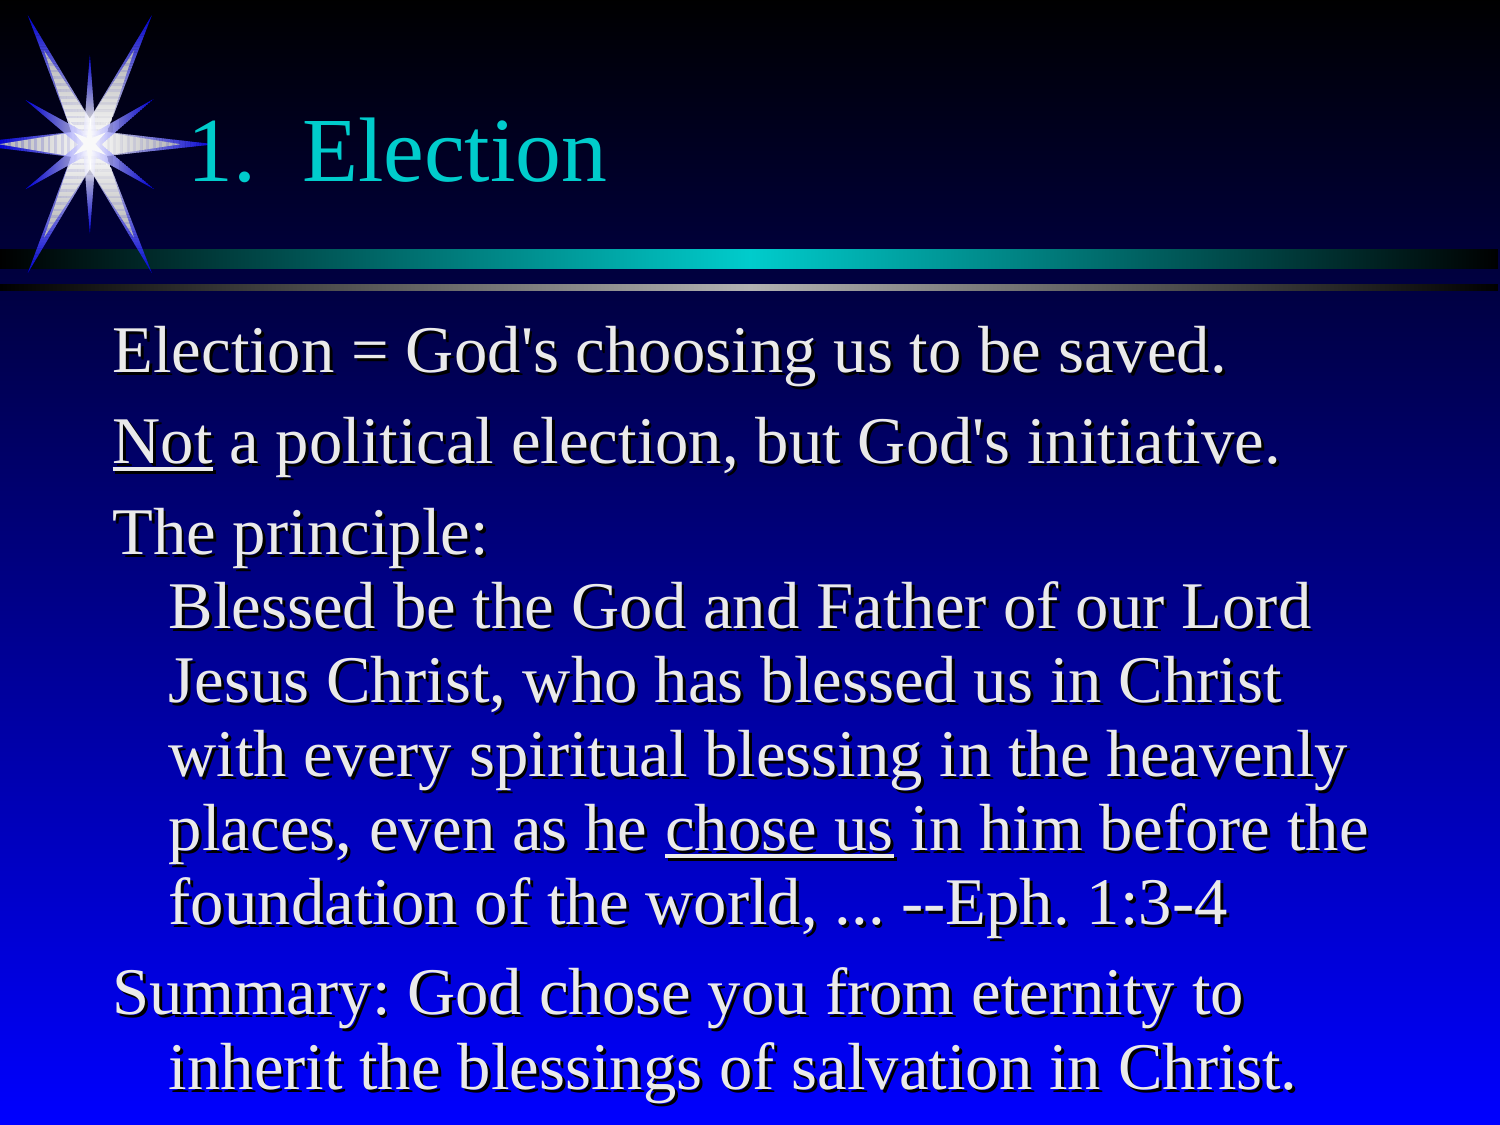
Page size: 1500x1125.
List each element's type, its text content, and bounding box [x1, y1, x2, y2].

title 1. Election [187, 56, 1463, 244]
list Election = God's choosing us to be saved. Not a political election, but God's initiative. The principle: Blessed be the God and Father of our Lord Jesus Christ, who has blessed us in Christ with every spiritual blessing in the heavenly places, even as he chose us in him before the foundation of the world, ... --Eph. 1:3-4 Summary: God chose you from eternity to inherit the blessings of salvation in Christ. [112, 313, 1388, 1104]
